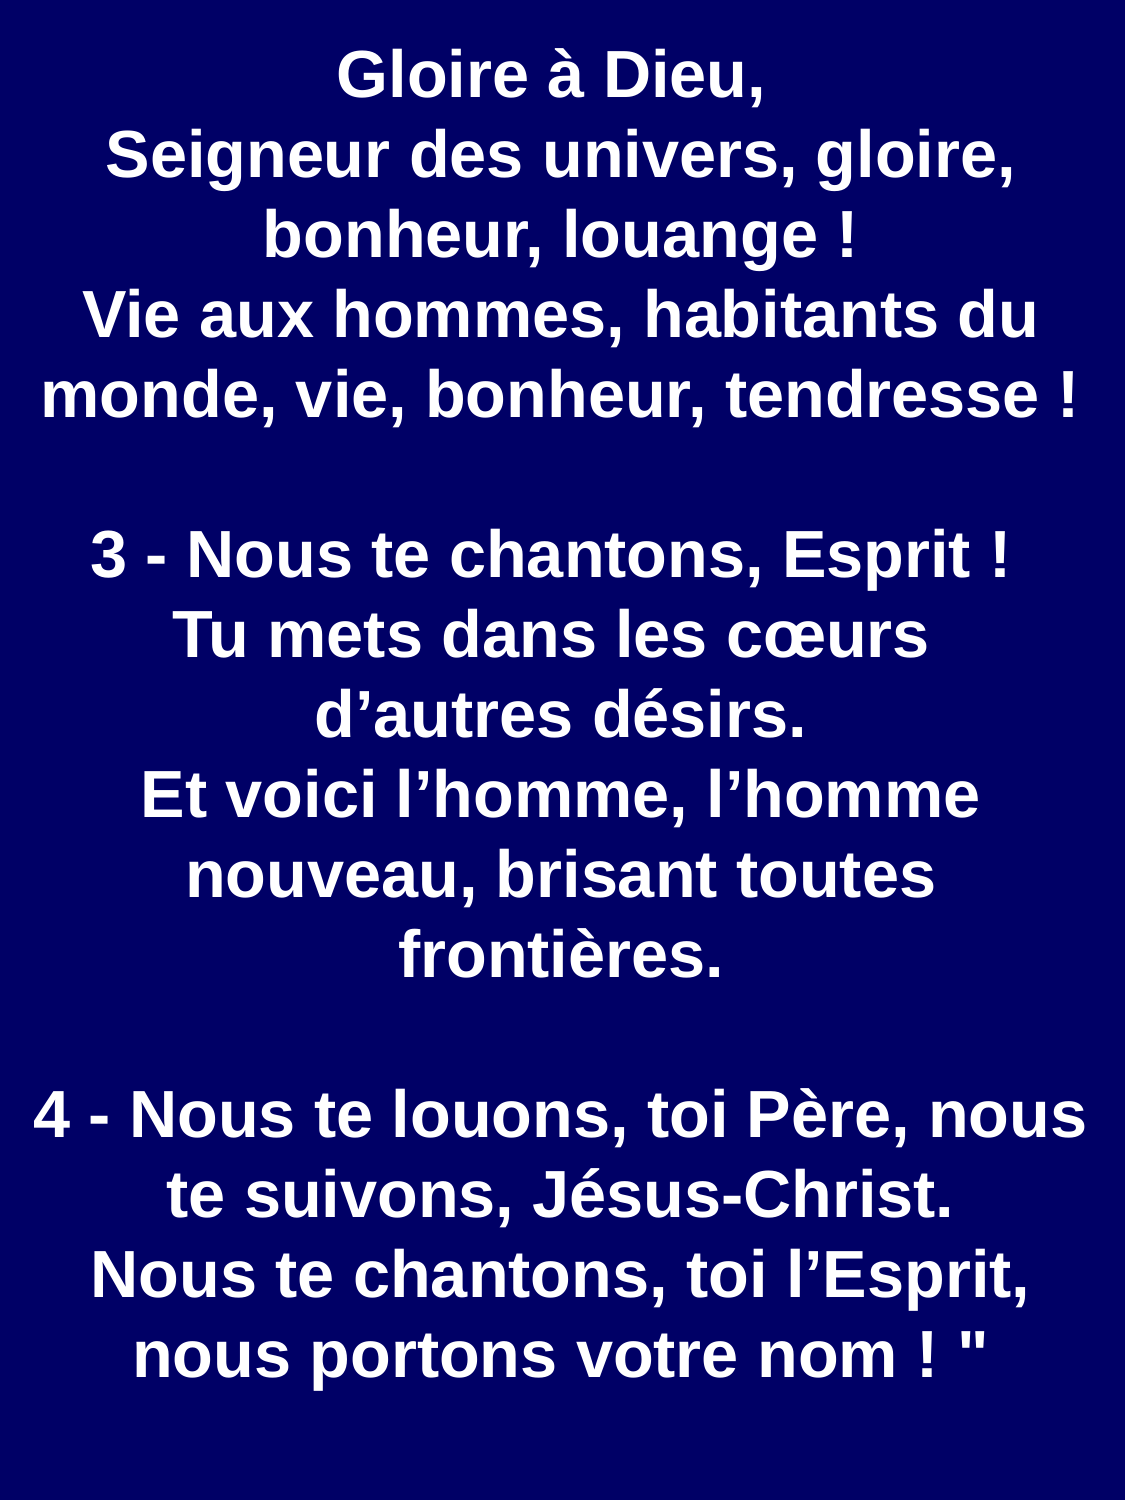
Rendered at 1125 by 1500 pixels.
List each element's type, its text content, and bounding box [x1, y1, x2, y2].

text_box Gloire à Dieu, Seigneur des univers, gloire, bonheur, louange ! Vie aux hommes, habitants du monde, vie, bonheur, tendresse ! 3 - Nous te chantons, Esprit ! Tu mets dans les cœurs d’autres désirs. Et voici l’homme, l’homme nouveau, brisant toutes frontières. 4 - Nous te louons, toi Père, nous te suivons, Jésus-Christ. Nous te chantons, toi l’Esprit, nous portons votre nom ! " [11, 23, 1111, 1465]
